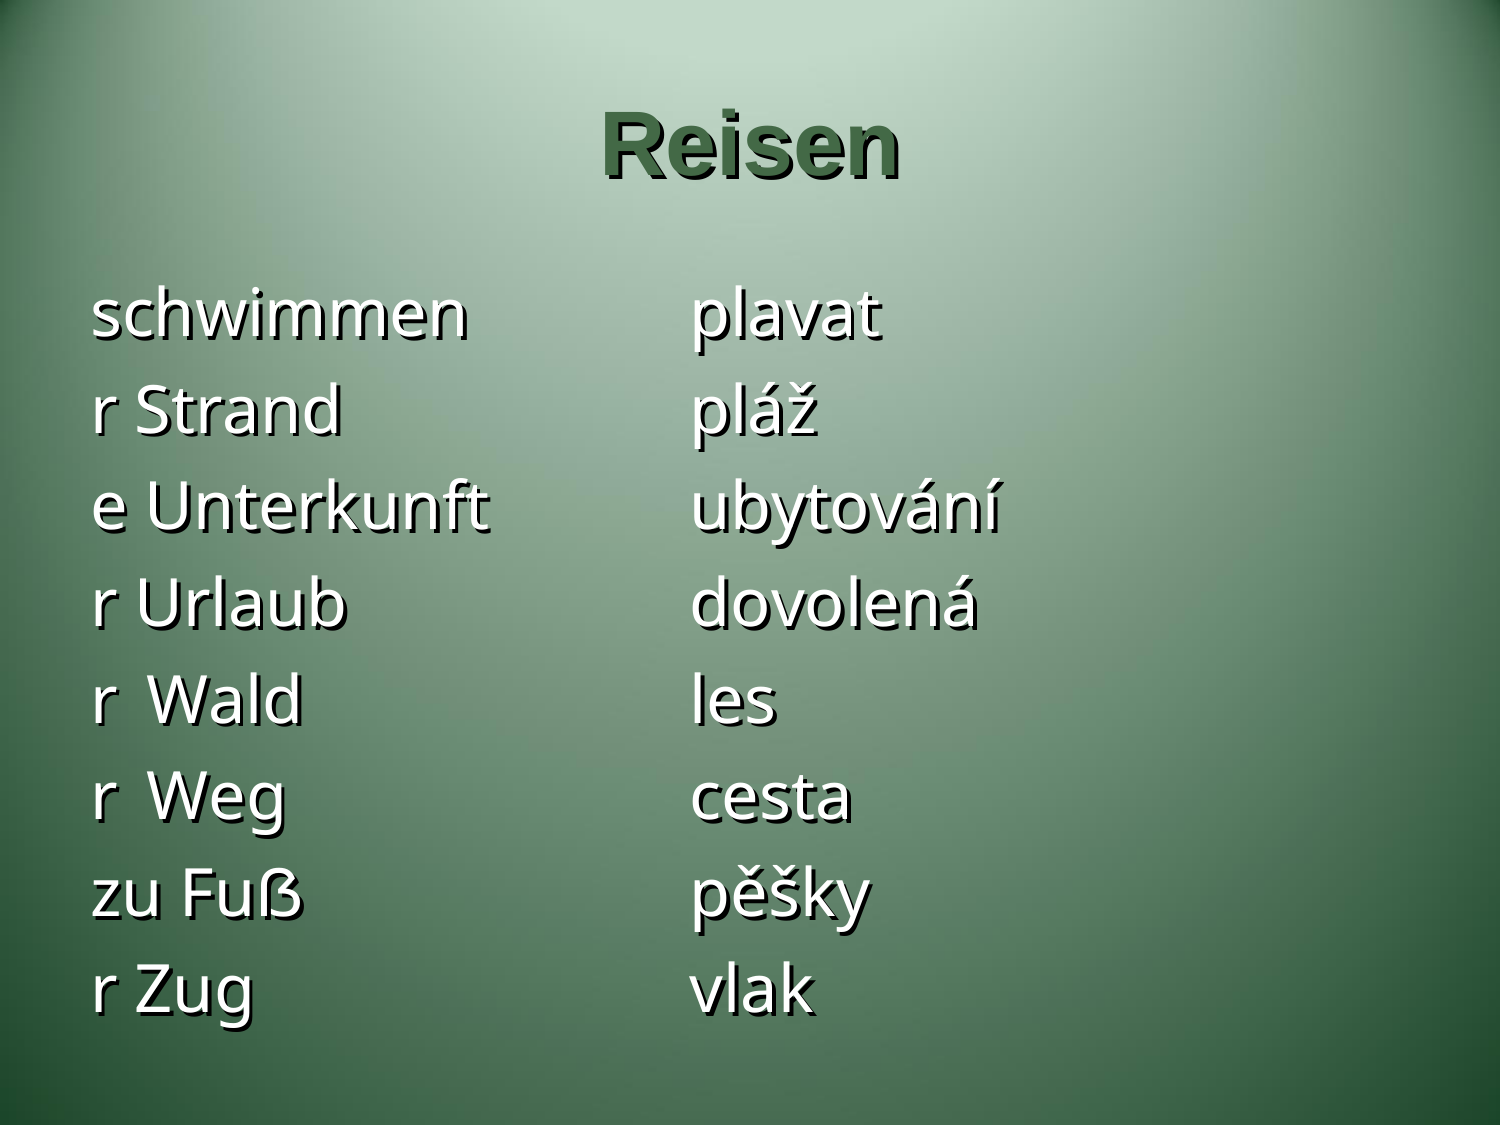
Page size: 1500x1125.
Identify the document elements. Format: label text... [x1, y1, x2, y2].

picture [0, 0, 1500, 1125]
list schwimmen plavat r Strand pláž e Unterkunft ubytování r Urlaub dovolená r Wald les r Weg cesta zu Fuẞ pěšky r Zug vlak [74, 262, 1465, 1125]
title Reisen [75, 45, 1426, 233]
